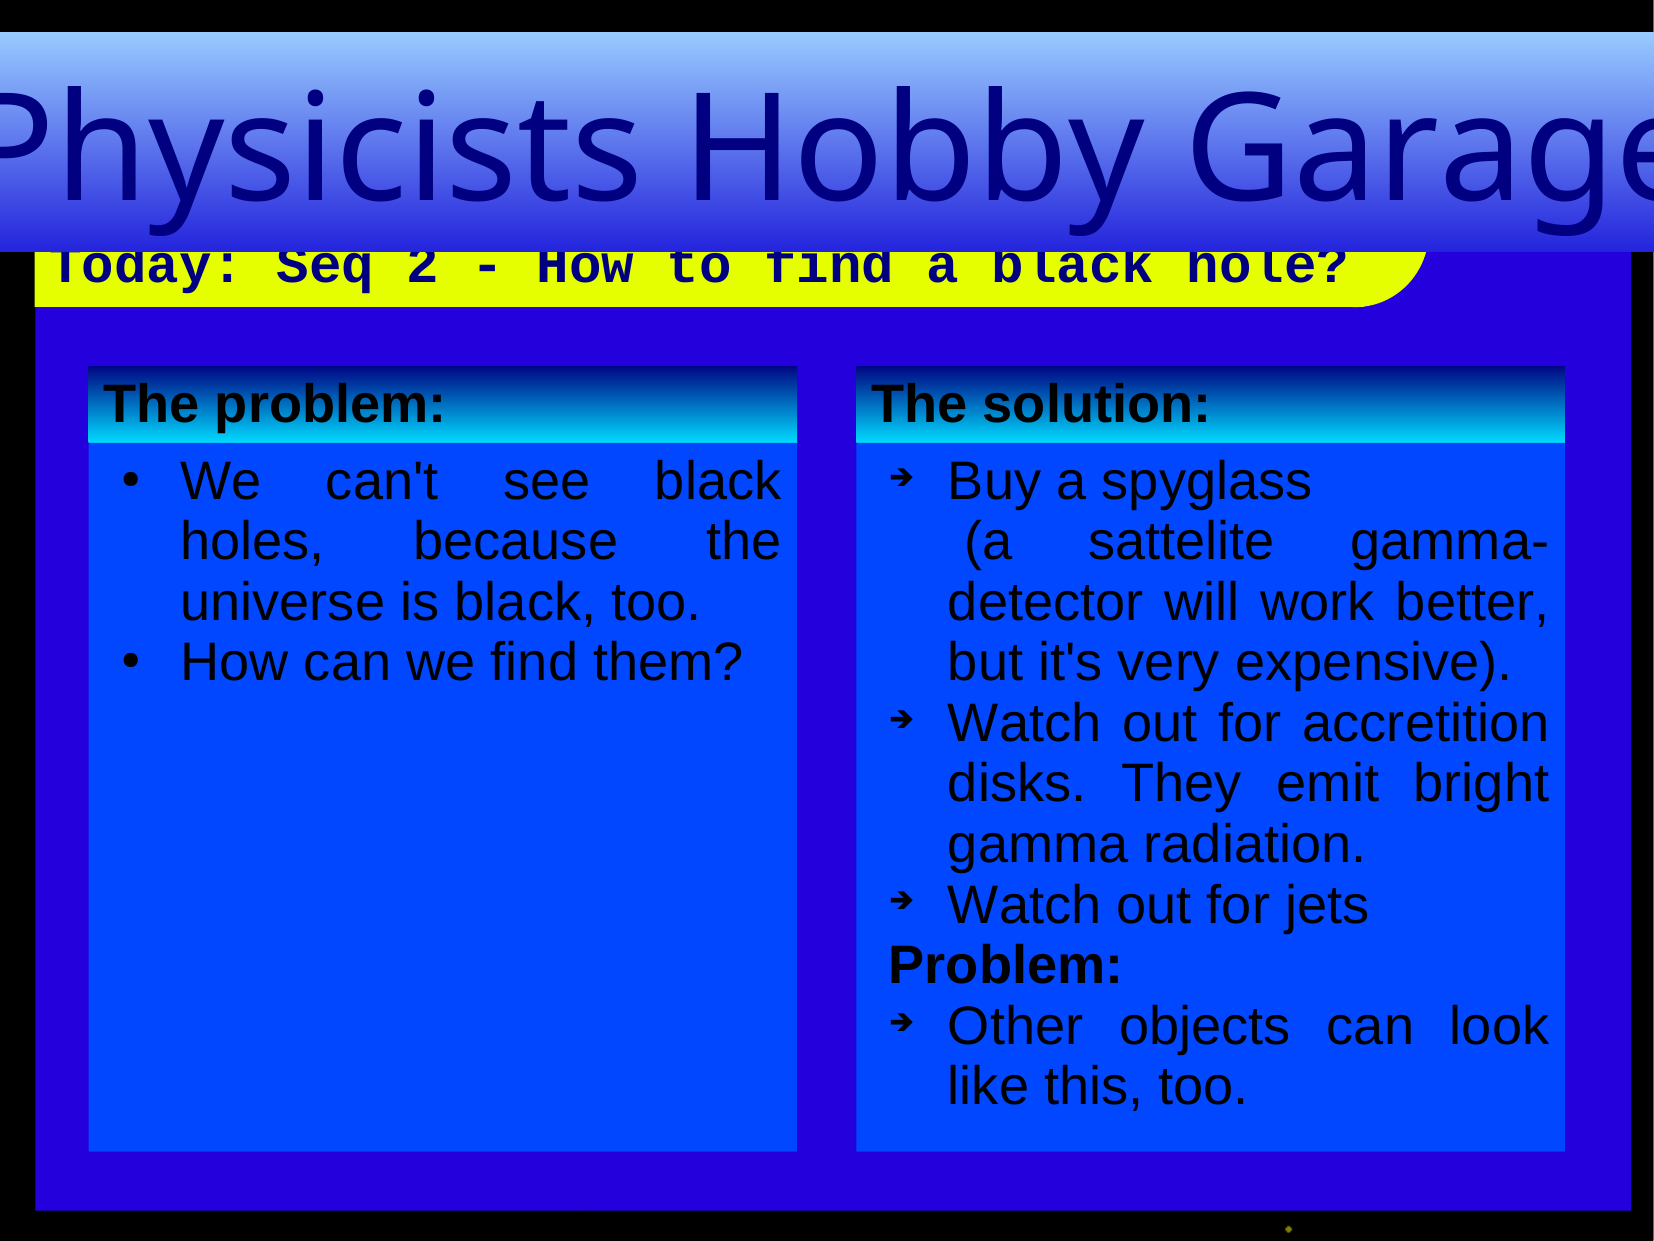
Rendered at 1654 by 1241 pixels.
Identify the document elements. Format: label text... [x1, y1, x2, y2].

text_box We can't see black holes, because the universe is black, too. How can we find them? [88, 442, 798, 1152]
text_box Physicists Hobby Garage [35, 32, 1631, 231]
picture [0, 252, 1654, 1241]
text_box The problem: [88, 366, 798, 442]
text_box Today: Seq 2 - How to find a black hole? [34, 252, 1365, 307]
picture [0, 0, 1654, 32]
text_box Buy a spyglass (a sattelite gamma-detector will work better, but it's very expensive). Watch out for accretition disks. They emit bright gamma radiation. Watch out for jets Problem: Other objects can look like this, too. [856, 442, 1565, 1152]
text_box [35, 252, 1632, 1211]
text_box The solution: [856, 366, 1565, 442]
